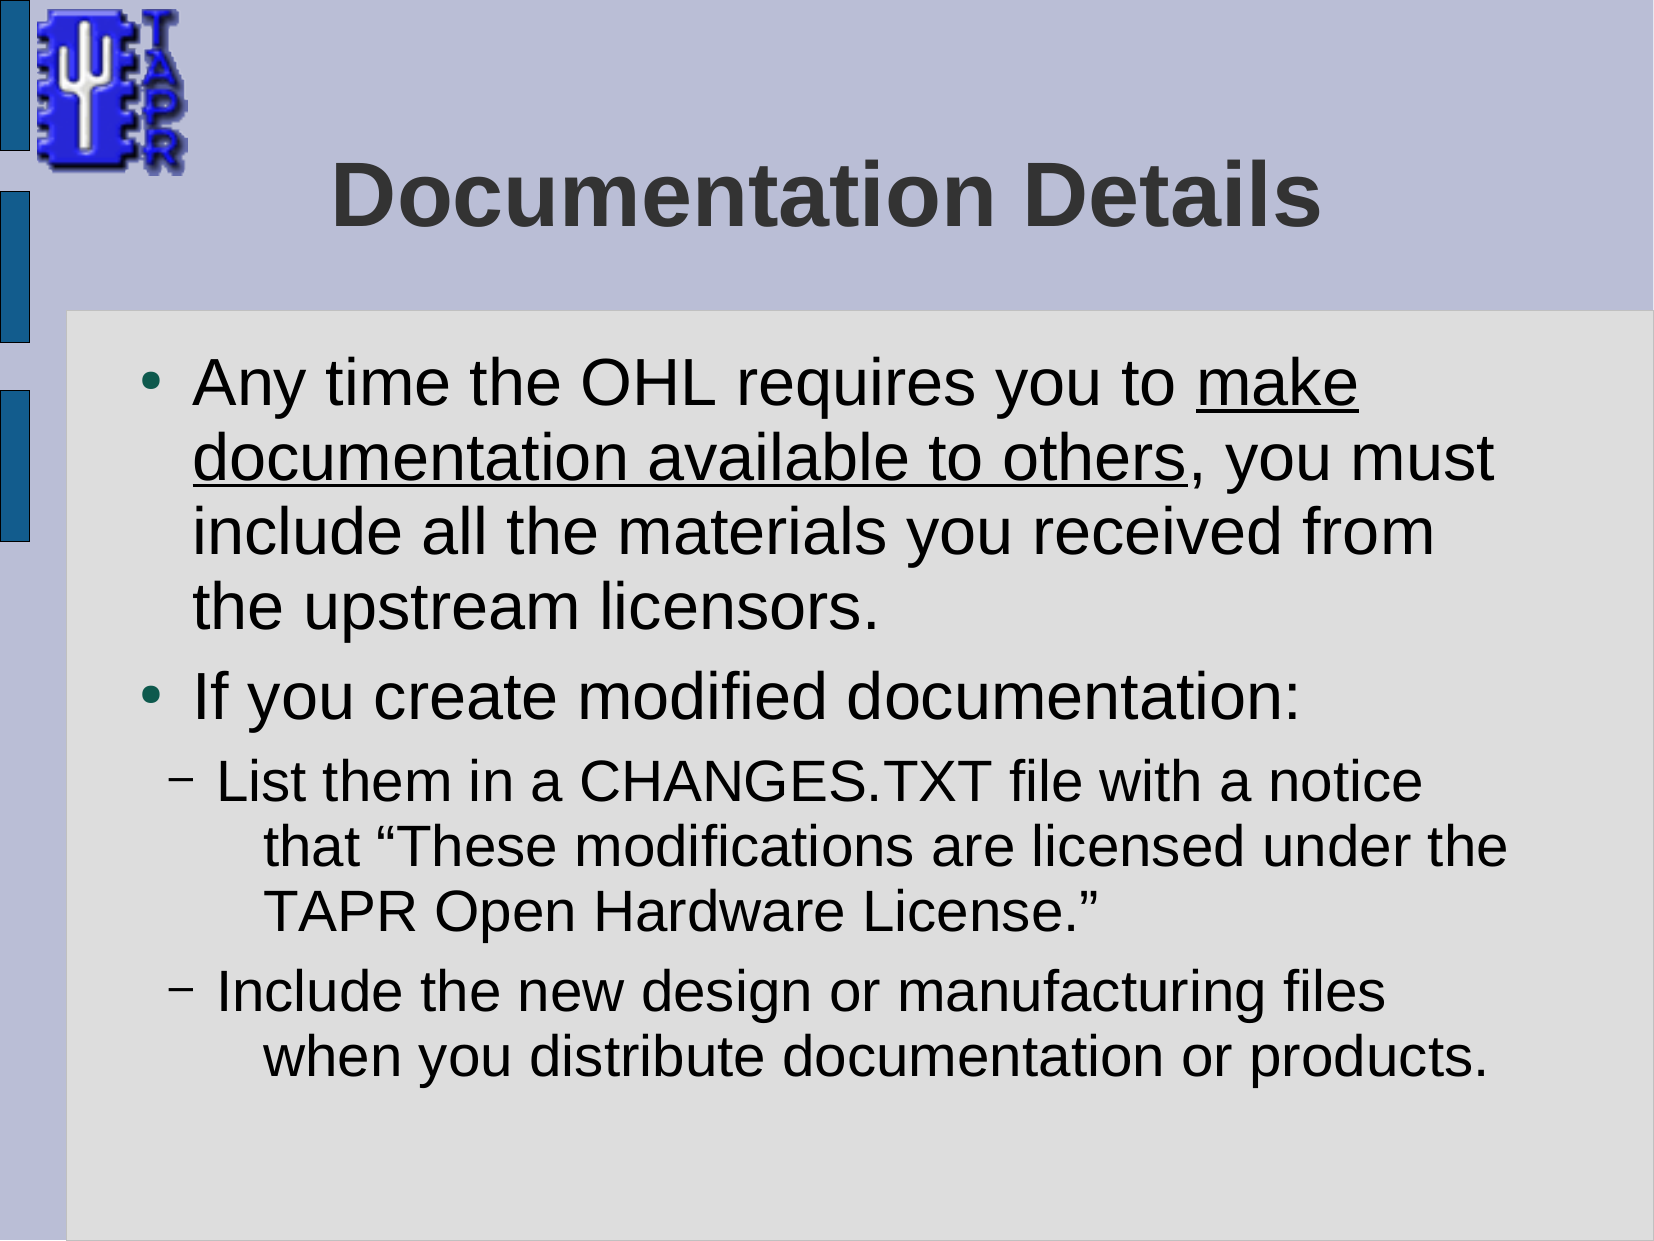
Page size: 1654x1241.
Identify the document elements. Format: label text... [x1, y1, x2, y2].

list Any time the OHL requires you to make documentation available to others, you must include all the materials you received from the upstream licensors. If you create modified documentation: List them in a CHANGES.TXT file with a notice that “These modifications are licensed under the TAPR Open Hardware License.” Include the new design or manufacturing files when you distribute documentation or products. [121, 344, 1534, 1127]
title Documentation Details [121, 91, 1534, 299]
picture [37, 9, 188, 176]
